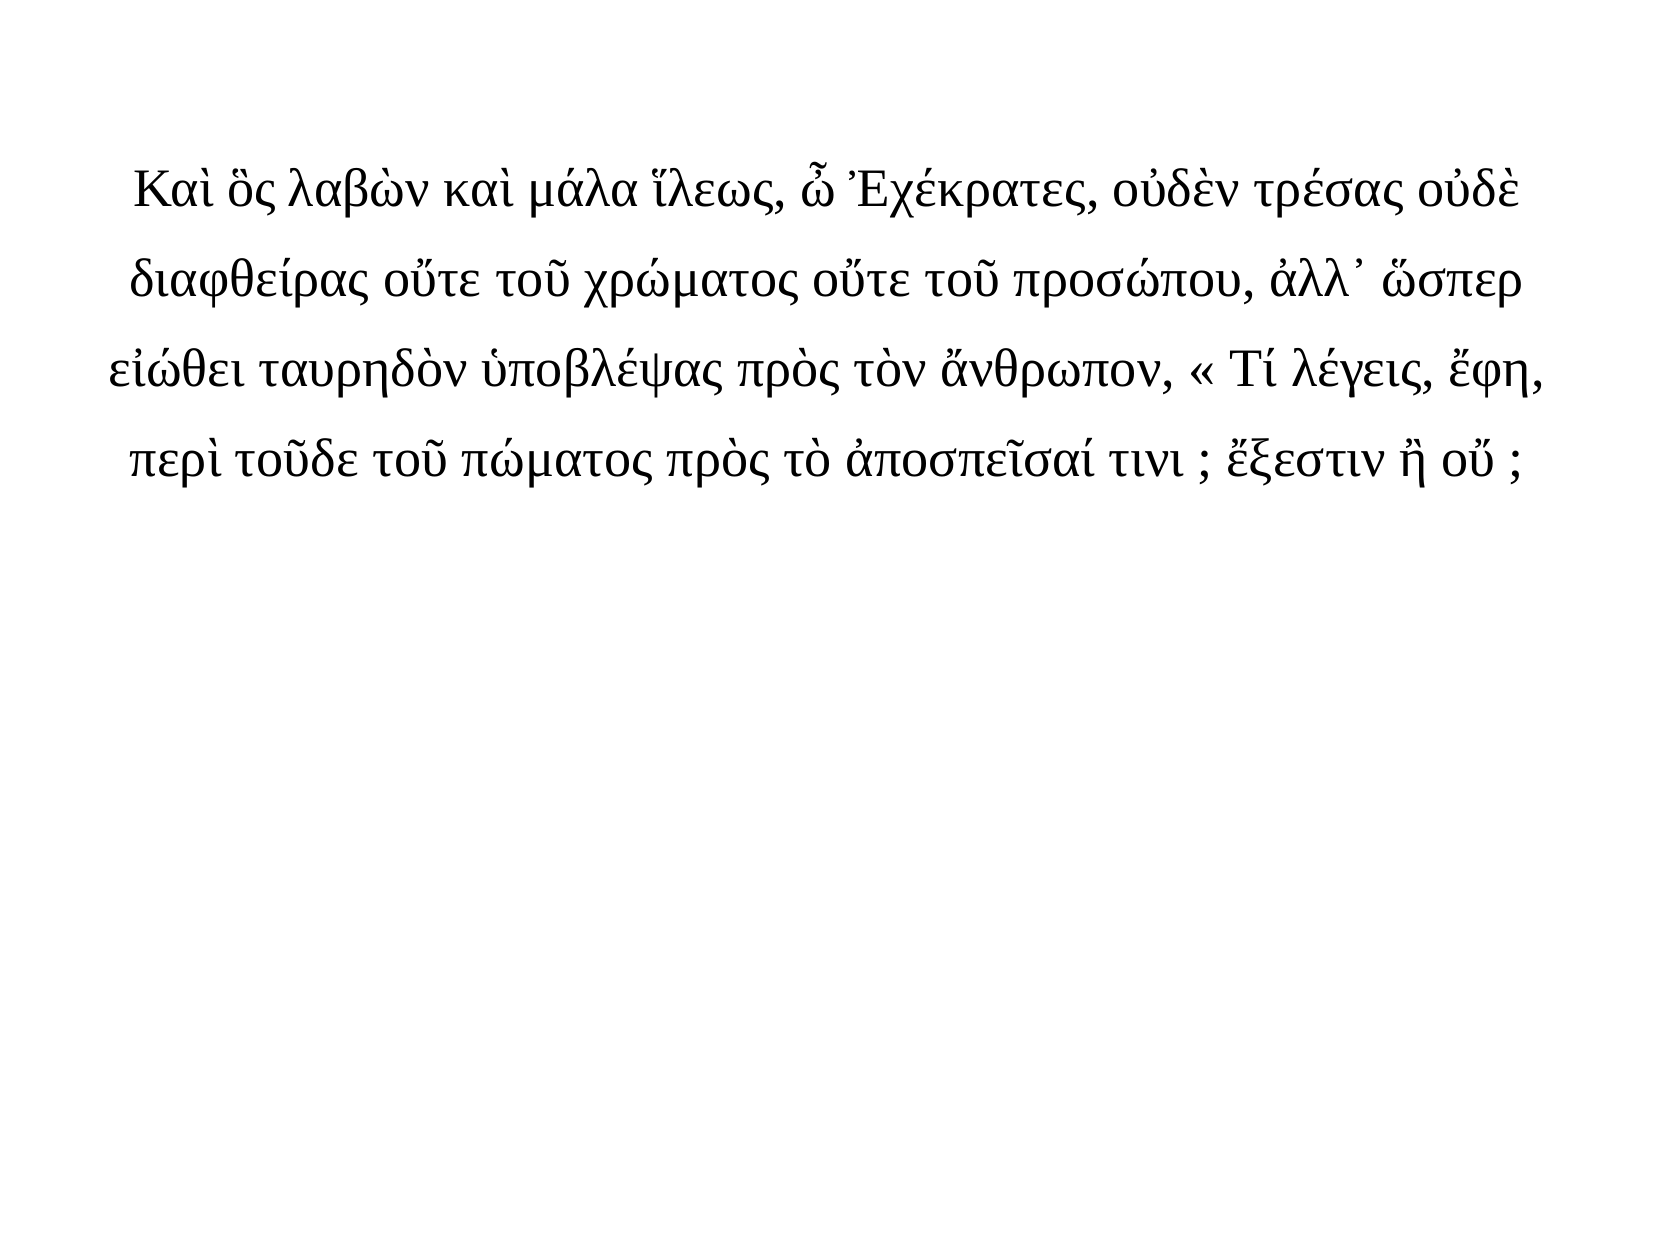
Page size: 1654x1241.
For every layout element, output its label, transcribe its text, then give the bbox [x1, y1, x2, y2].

title Καὶ ὃς λαβὼν καὶ μάλα ἵλεως, ὦ Ἐχέκρατες, οὐδὲν τρέσας οὐδὲ διαφθείρας οὔτε τοῦ χρώματος οὔτε τοῦ προσώπου, ἀλλ᾽ ὥσπερ εἰώθει ταυρηδὸν ὑποβλέψας πρὸς τὸν ἄνθρωπον, « Τί λέγεις, ἔφη, περὶ τοῦδε τοῦ πώματος πρὸς τὸ ἀποσπεῖσαί τινι ; ἔξεστιν ἢ οὔ ; [82, 49, 1571, 567]
